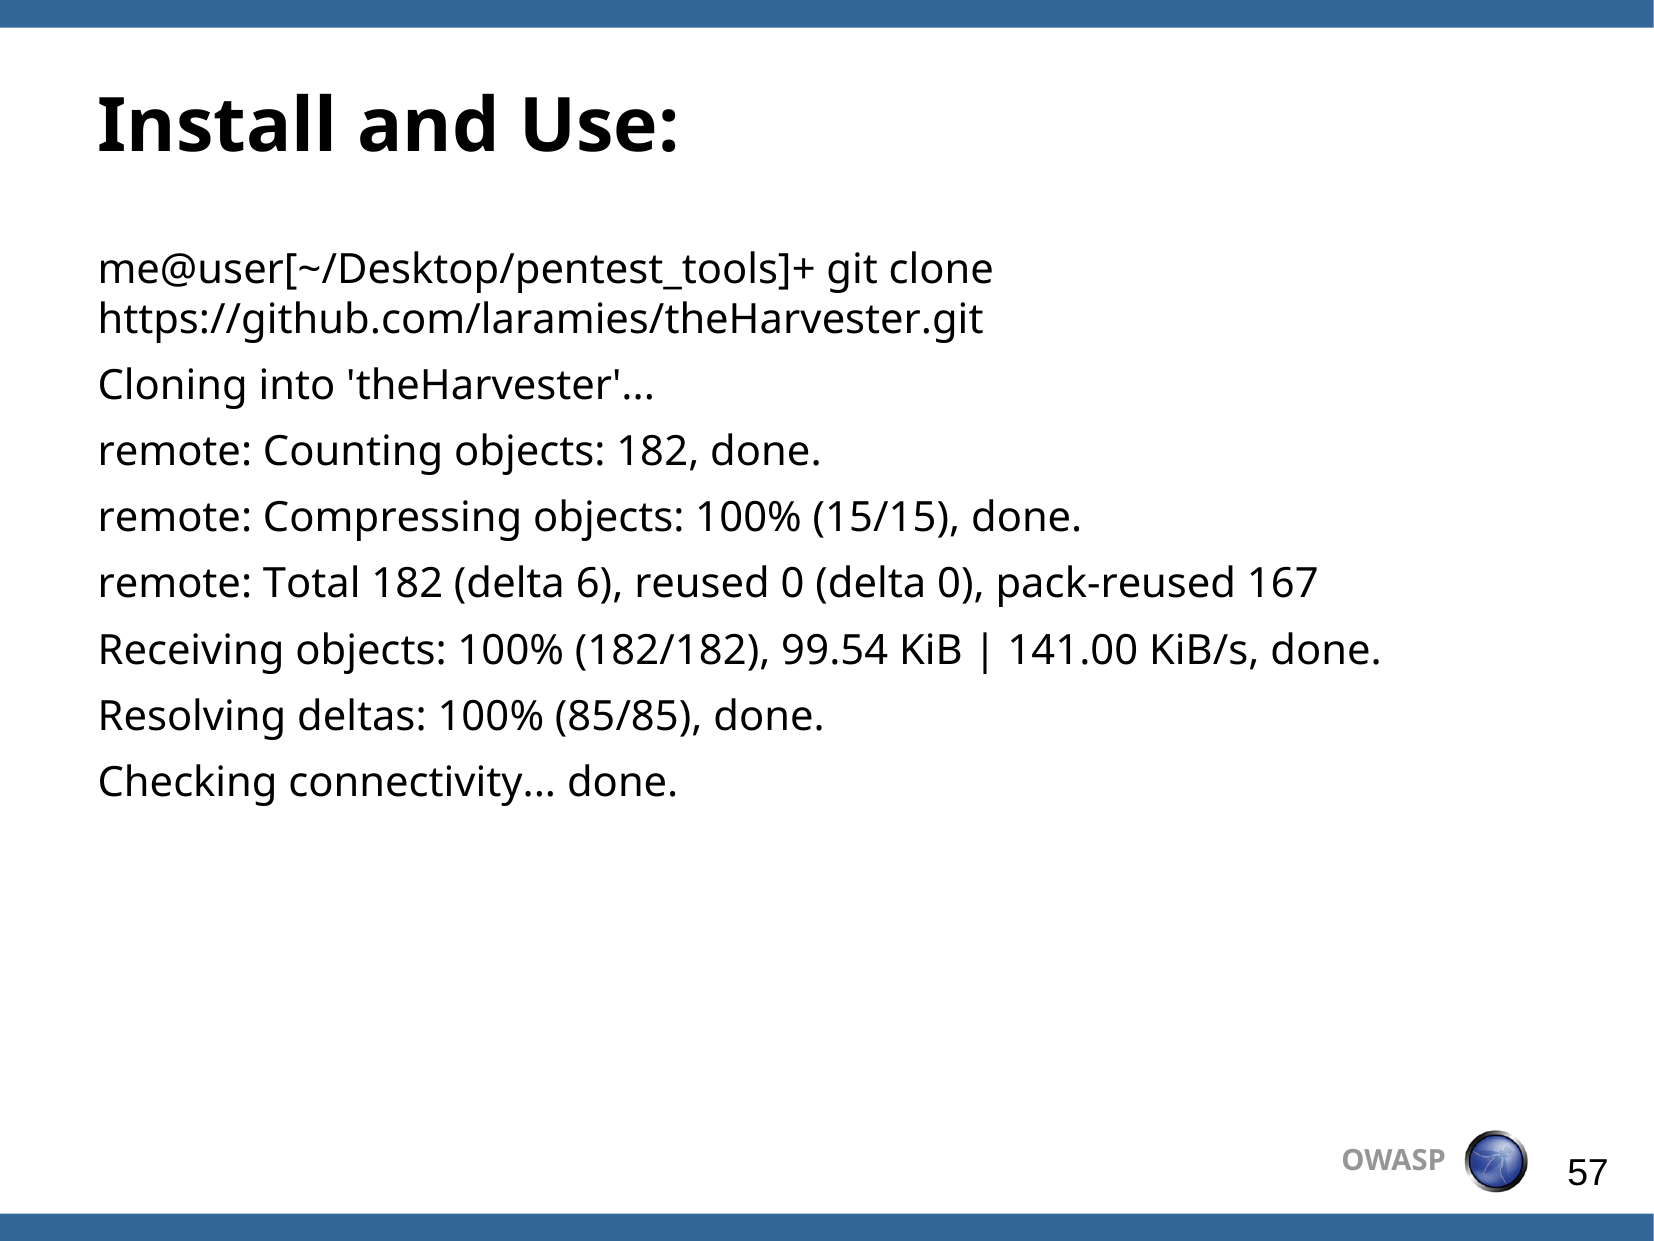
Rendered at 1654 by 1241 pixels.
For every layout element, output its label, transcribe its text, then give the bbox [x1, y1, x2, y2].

title Install and Use: [82, 35, 1571, 207]
list me@user[~/Desktop/pentest_tools]+ git clone https://github.com/laramies/theHarvester.git Cloning into 'theHarvester'... remote: Counting objects: 182, done. remote: Compressing objects: 100% (15/15), done. remote: Total 182 (delta 6), reused 0 (delta 0), pack-reused 167 Receiving objects: 100% (182/182), 99.54 KiB | 141.00 KiB/s, done. Resolving deltas: 100% (85/85), done. Checking connectivity... done. [82, 234, 1571, 1108]
picture [1460, 1129, 1530, 1193]
